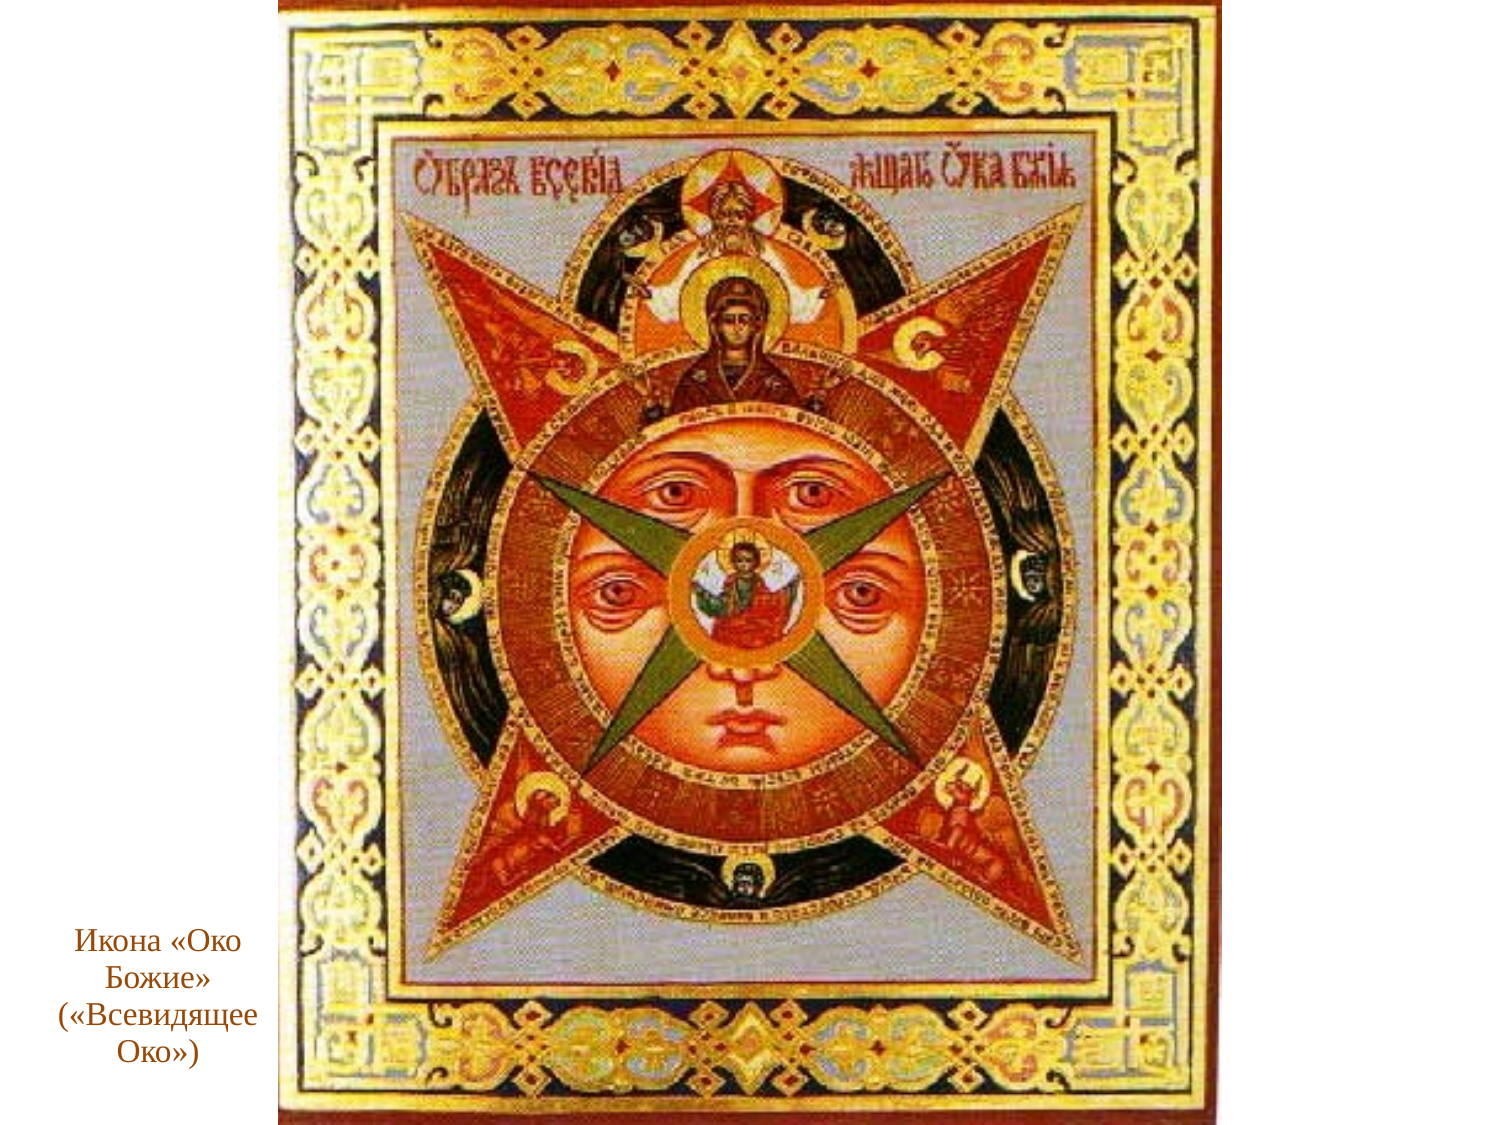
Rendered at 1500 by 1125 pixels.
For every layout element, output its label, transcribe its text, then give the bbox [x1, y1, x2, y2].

picture [278, 0, 1222, 1125]
text_box Икона «Око Божие» («Всевидящее Око») [35, 913, 282, 1078]
